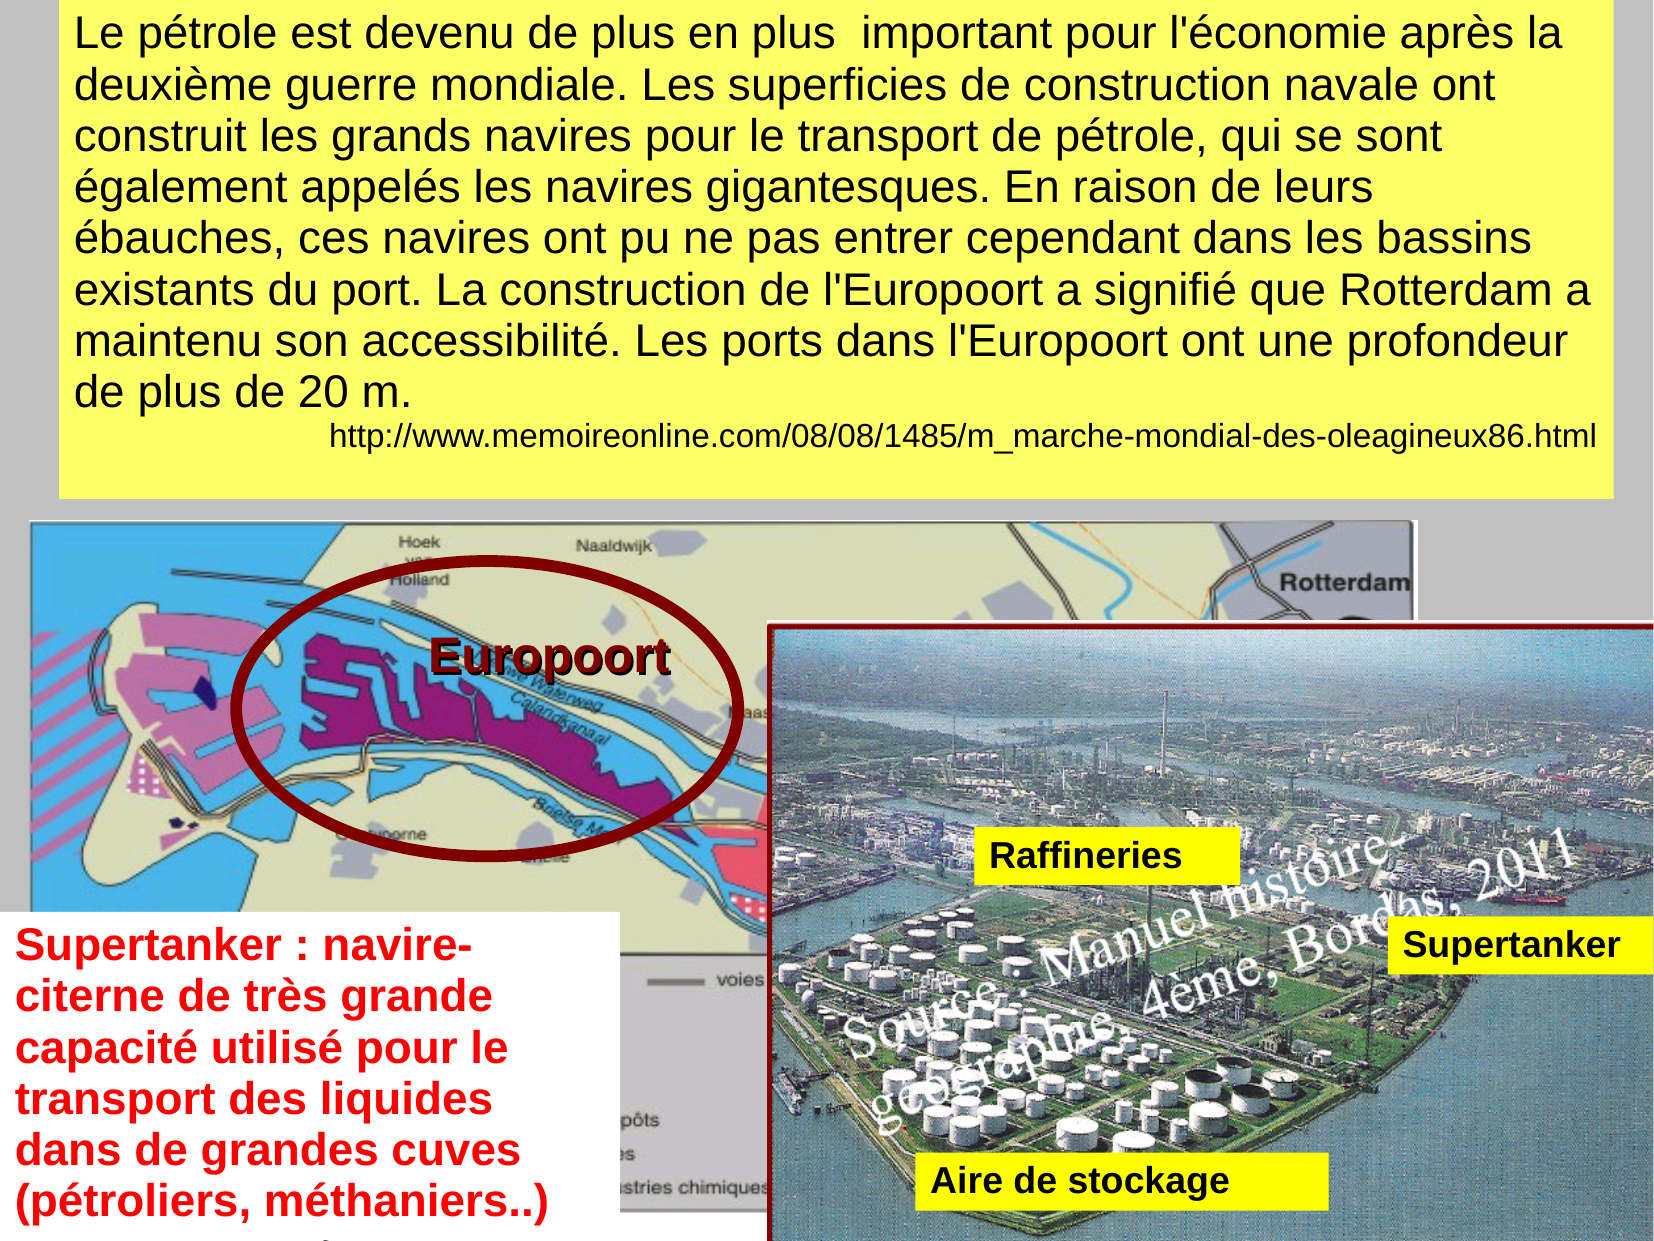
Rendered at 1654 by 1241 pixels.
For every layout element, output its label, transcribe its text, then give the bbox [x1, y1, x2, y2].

text_box Supertanker : navire-citerne de très grande capacité utilisé pour le transport des liquides dans de grandes cuves (pétroliers, méthaniers..) [0, 911, 621, 1241]
text_box Supertanker [1387, 916, 1654, 975]
picture [29, 520, 1654, 1241]
text_box Raffineries [974, 826, 1241, 885]
text_box Aire de stockage [915, 1152, 1329, 1211]
text_box Europoort [413, 620, 709, 692]
text_box Le pétrole est devenu de plus en plus important pour l'économie après la deuxième guerre mondiale. Les superficies de construction navale ont construit les grands navires pour le transport de pétrole, qui se sont également appelés les navires gigantesques. En raison de leurs ébauches, ces navires ont pu ne pas entrer cependant dans les bassins existants du port. La construction de l'Europoort a signifié que Rotterdam a maintenu son accessibilité. Les ports dans l'Europoort ont une profondeur de plus de 20 m. http://www.memoireonline.com/08/08/1485/m_marche-mondial-des-oleagineux86.html [59, 0, 1614, 499]
